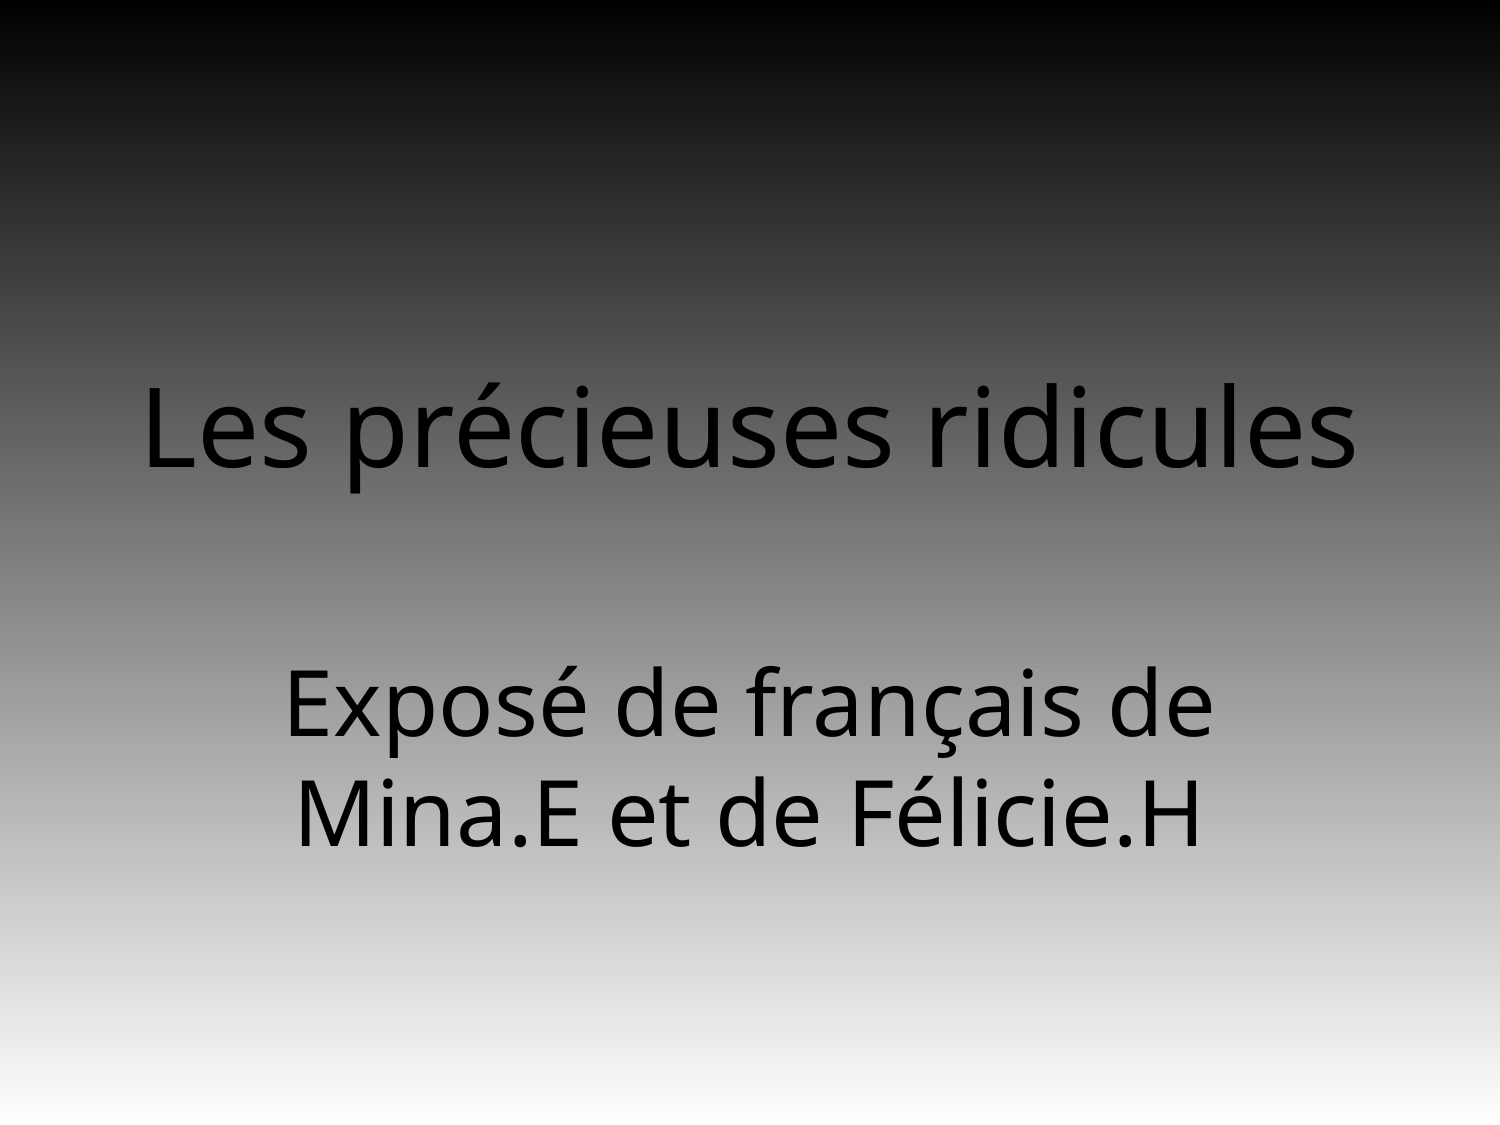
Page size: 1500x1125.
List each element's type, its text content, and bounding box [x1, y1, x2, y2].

title Les précieuses ridicules [112, 349, 1388, 591]
subtitle Exposé de français de Mina.E et de Félicie.H [225, 637, 1275, 925]
